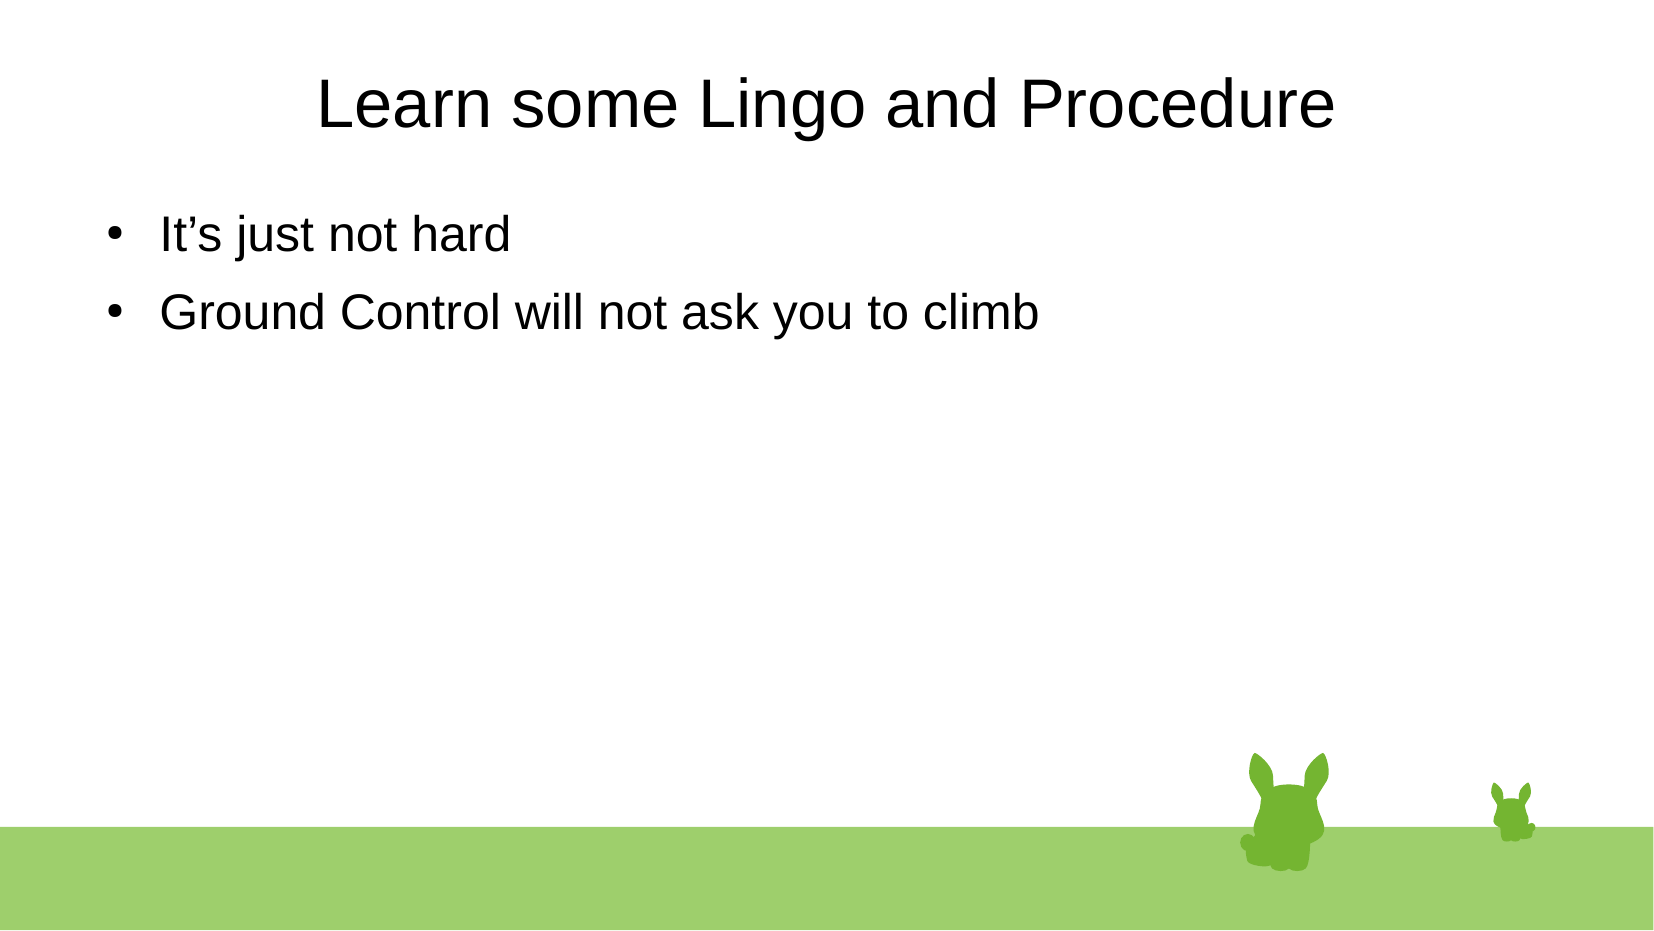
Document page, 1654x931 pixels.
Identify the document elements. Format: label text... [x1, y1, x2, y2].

title Learn some Lingo and Procedure [88, 29, 1565, 178]
list It’s just not hard Ground Control will not ask you to climb [88, 206, 1565, 739]
